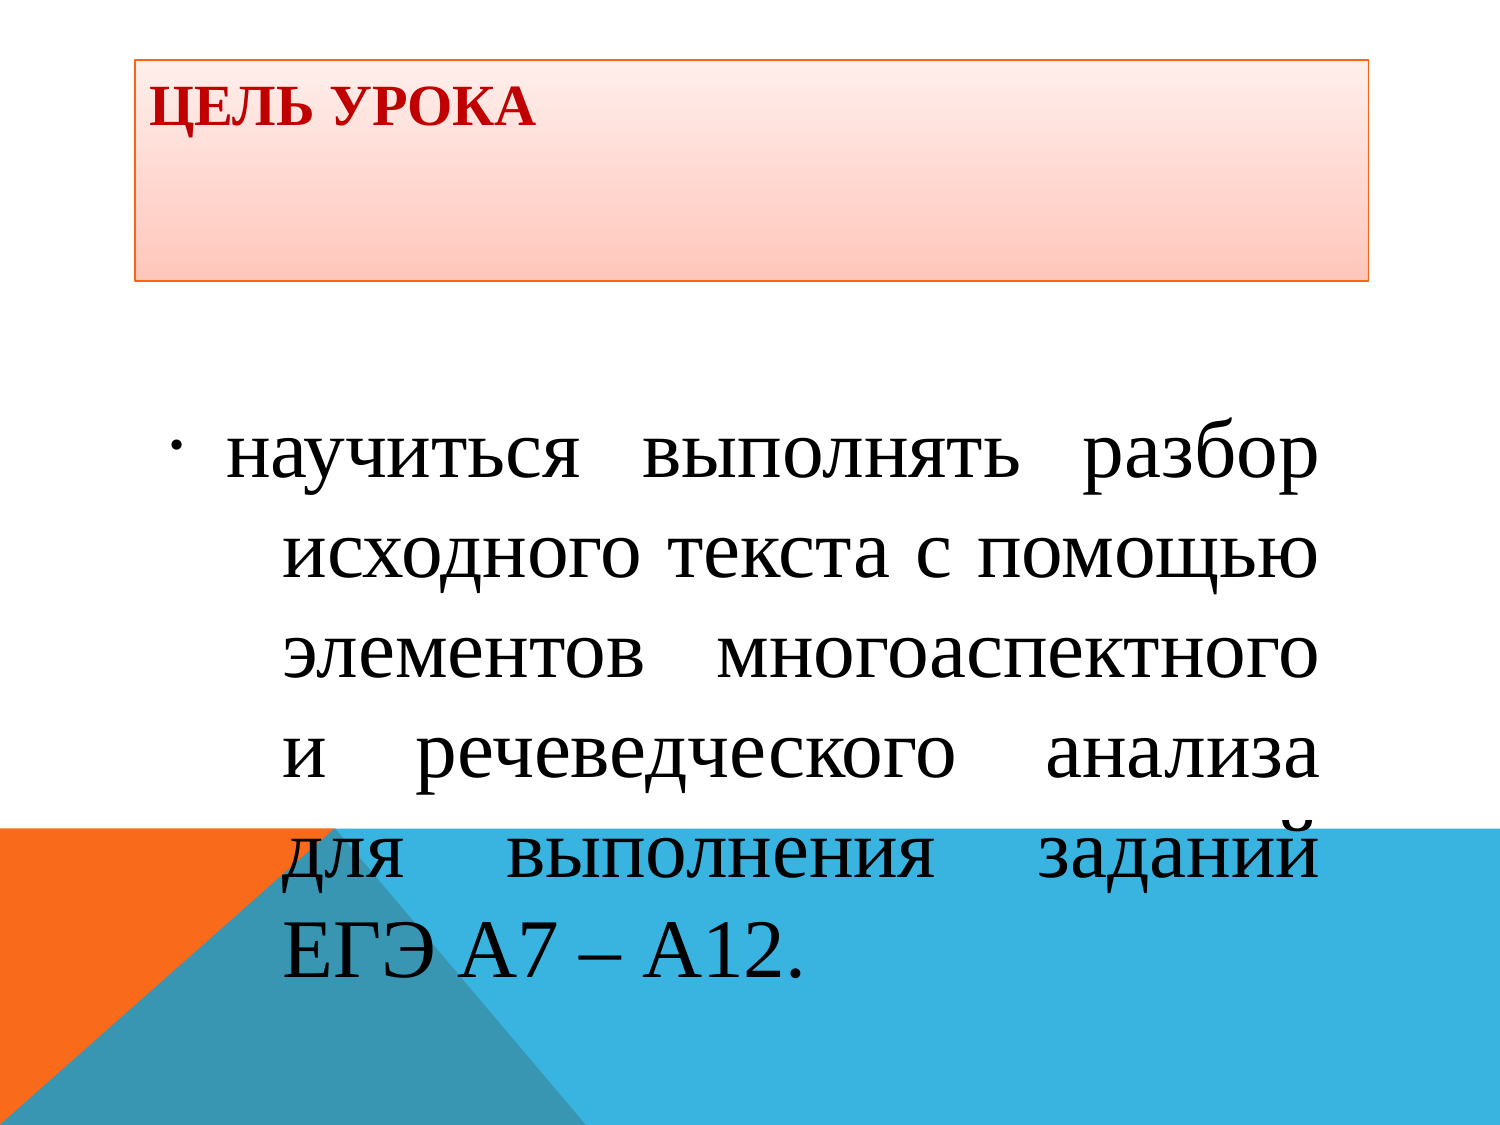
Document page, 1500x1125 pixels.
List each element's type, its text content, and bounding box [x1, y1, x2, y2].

list научиться выполнять разбор исходного текста с помощью элементов многоаспектного и речеведческого анализа для выполнения заданий ЕГЭ А7 – А12. [140, 386, 1336, 768]
title ЦЕЛЬ УРОКА [135, 60, 1369, 282]
